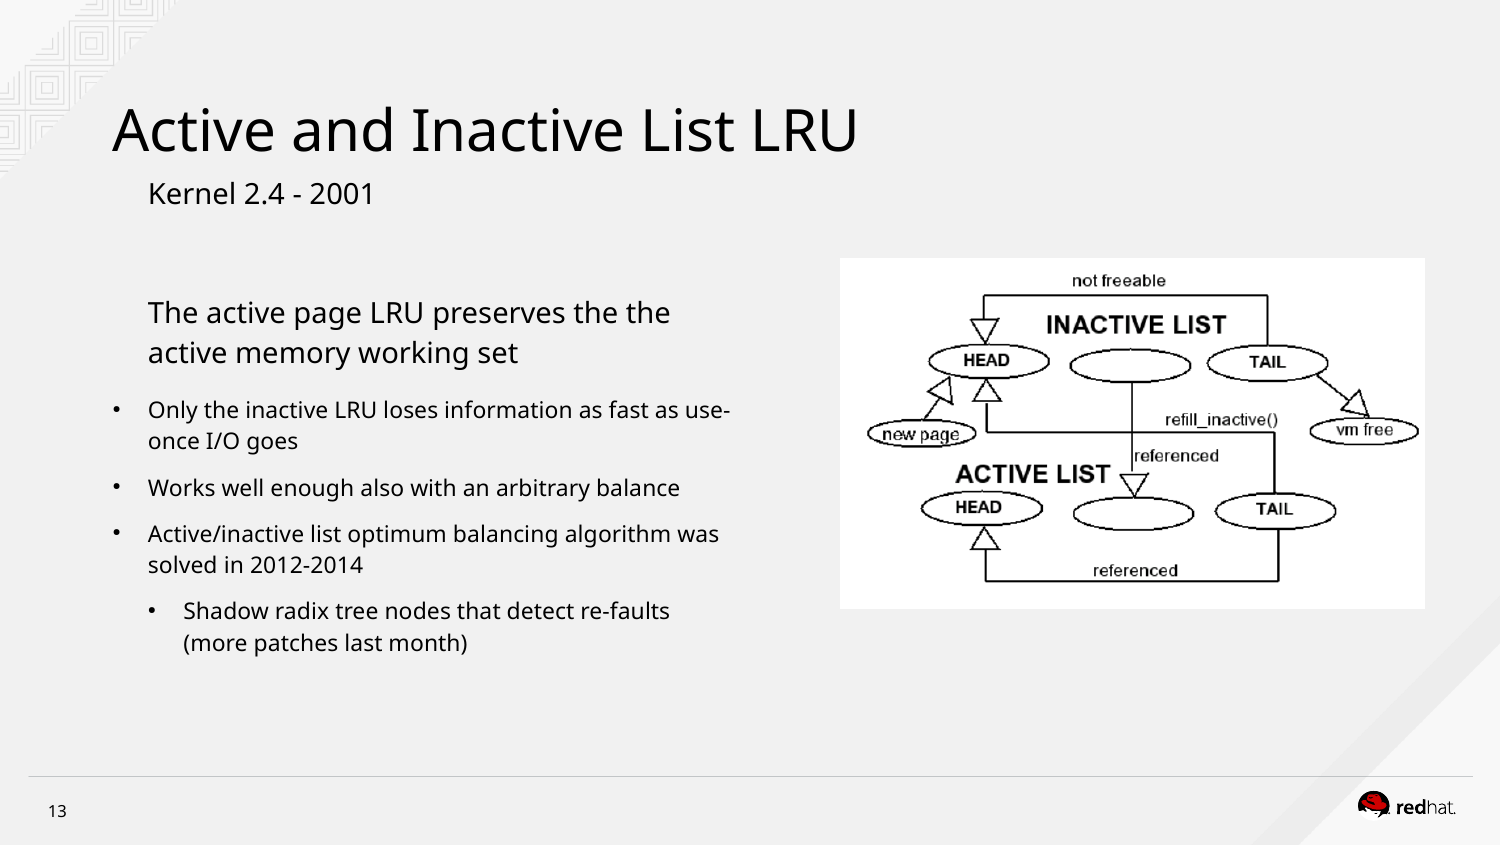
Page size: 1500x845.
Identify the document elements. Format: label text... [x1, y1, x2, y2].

picture [0, 0, 1500, 845]
text_box The active page LRU preserves the the active memory working set [112, 292, 735, 368]
text_box Only the inactive LRU loses information as fast as use-once I/O goes Works well enough also with an arbitrary balance Active/inactive list optimum balancing algorithm was solved in 2012-2014 Shadow radix tree nodes that detect re-faults (more patches last month) [112, 394, 735, 645]
title Active and Inactive List LRU [112, 0, 1388, 169]
text_box Kernel 2.4 - 2001 [112, 173, 1388, 259]
